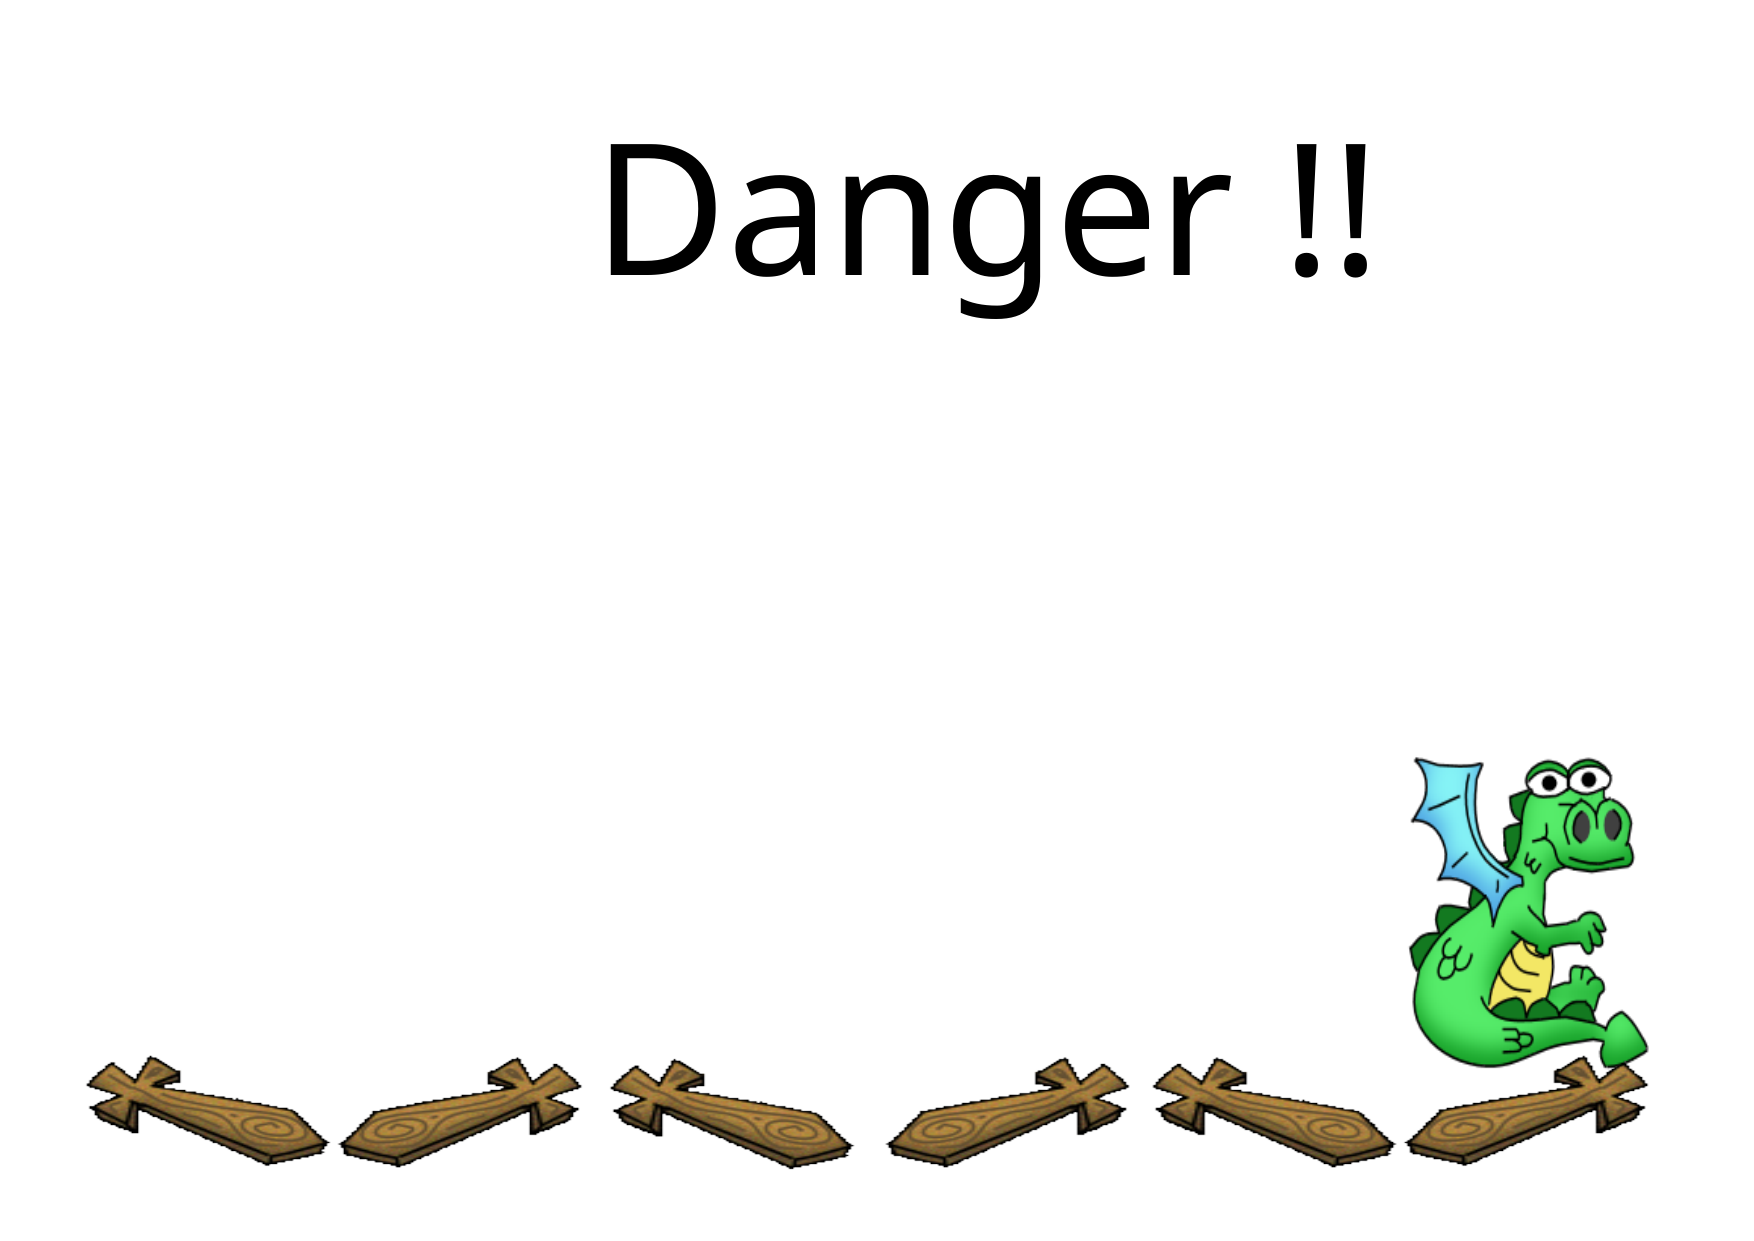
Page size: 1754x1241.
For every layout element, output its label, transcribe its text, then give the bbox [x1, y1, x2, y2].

picture [82, 732, 1658, 1176]
text_box Danger !! [578, 72, 1191, 308]
